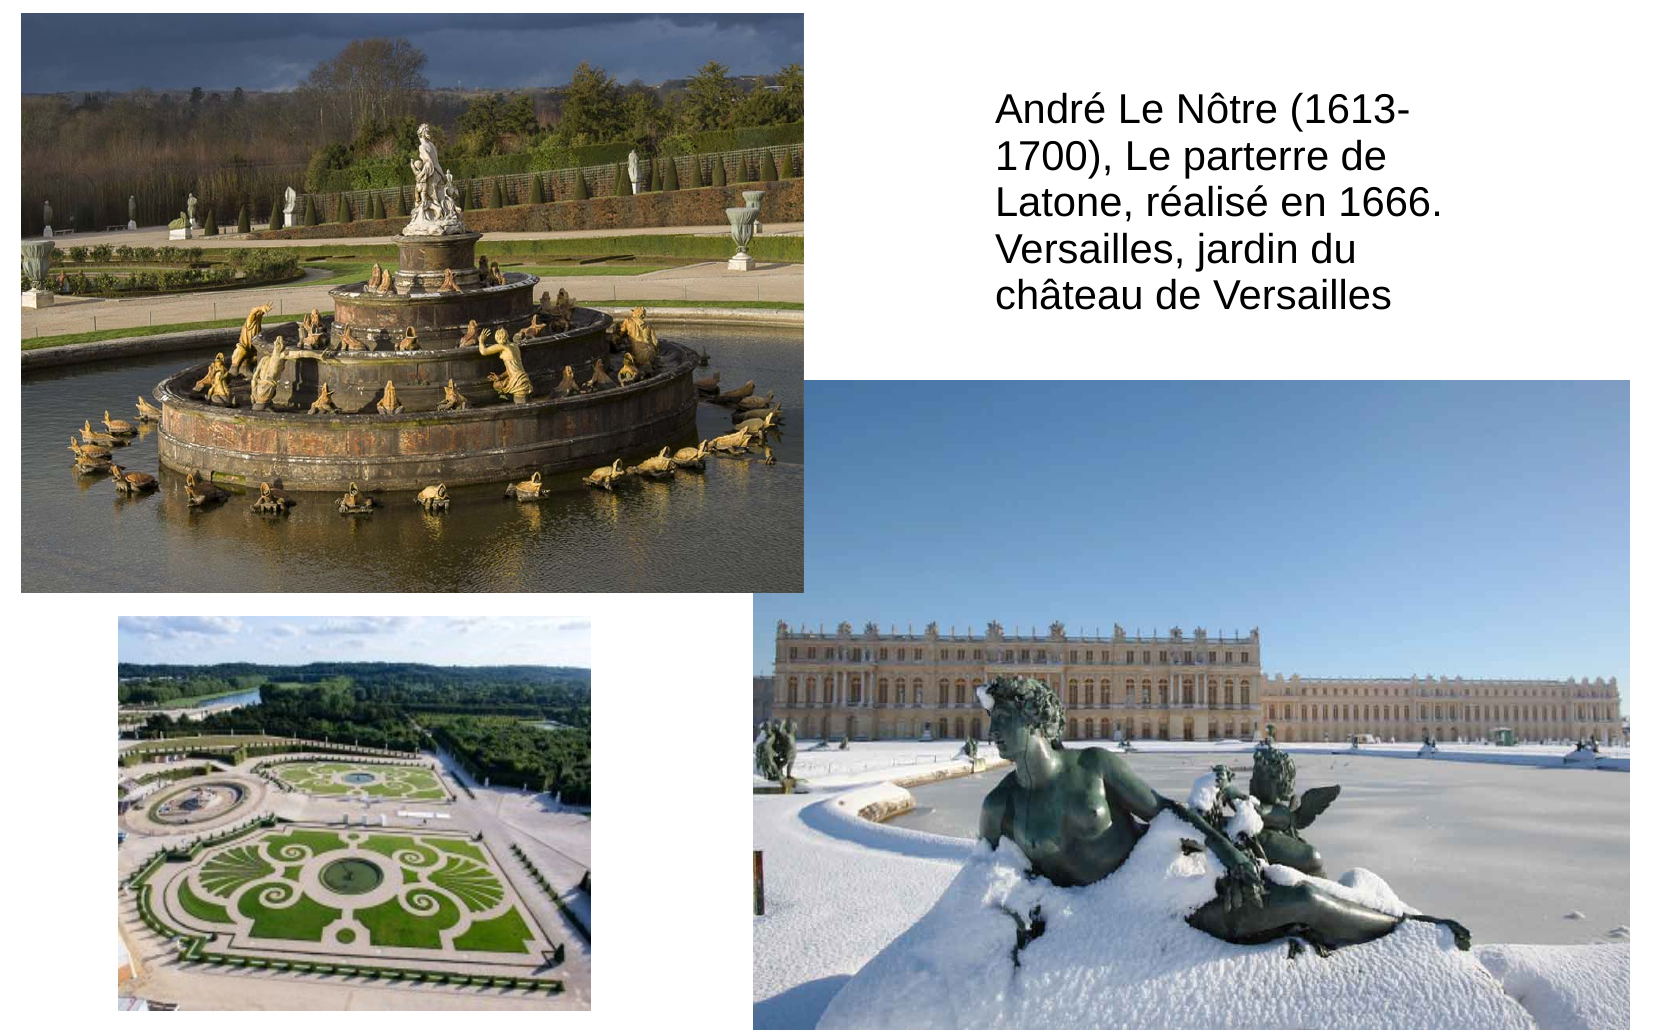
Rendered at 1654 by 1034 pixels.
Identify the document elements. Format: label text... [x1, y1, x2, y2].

picture [118, 616, 591, 1011]
text_box André Le Nôtre (1613-1700), Le parterre de Latone, réalisé en 1666. Versailles, jardin du château de Versailles [980, 78, 1531, 326]
picture [21, 13, 1630, 1030]
